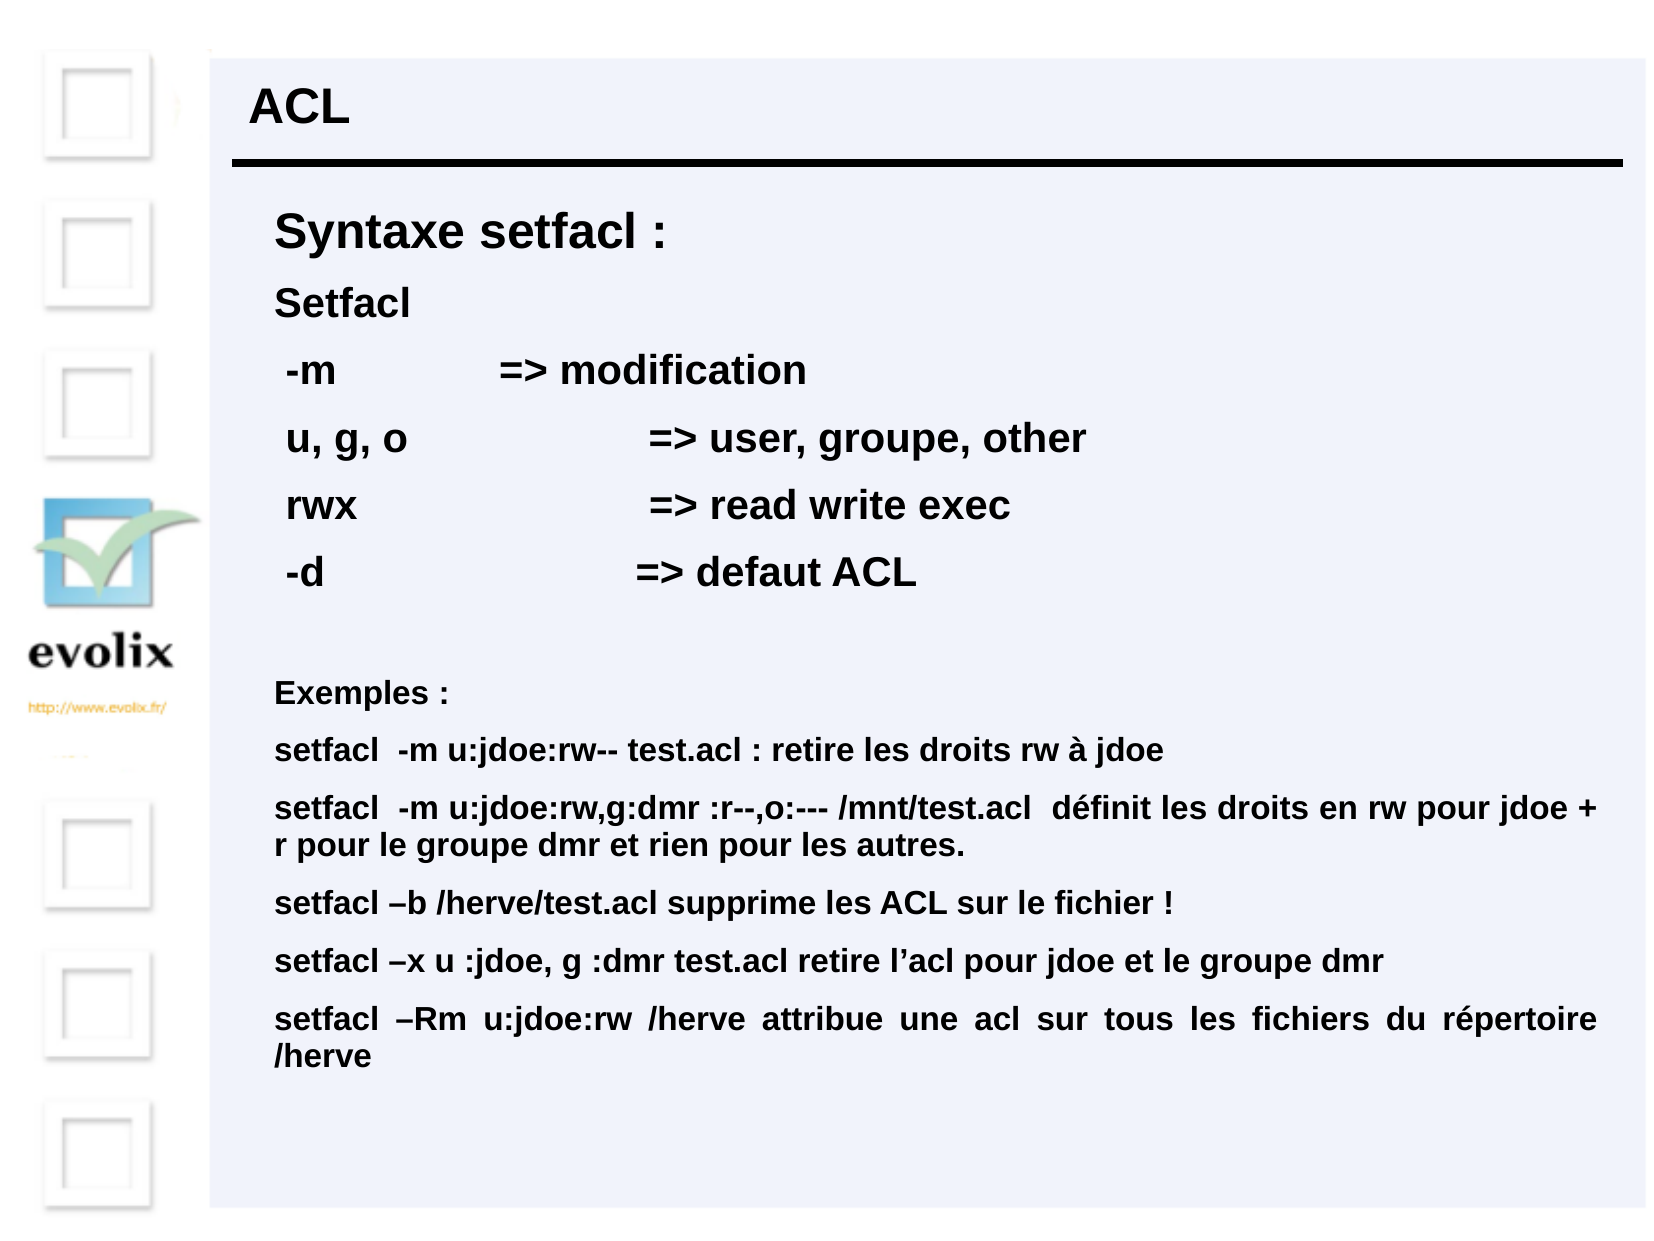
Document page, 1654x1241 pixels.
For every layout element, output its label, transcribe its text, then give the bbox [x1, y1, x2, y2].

text_box ACL [233, 71, 367, 142]
text_box Syntaxe setfacl : Setfacl -m => modification u, g, o => user, groupe, other rwx => read write exec -d => defaut ACL Exemples : setfacl -m u:jdoe:rw-- test.acl : retire les droits rw à jdoe setfacl -m u:jdoe:rw,g:dmr :r--,o:--- /mnt/test.acl définit les droits en rw pour jdoe + r pour le groupe dmr et rien pour les autres. setfacl –b /herve/test.acl supprime les ACL sur le fichier ! setfacl –x u :jdoe, g :dmr test.acl retire l’acl pour jdoe et le groupe dmr setfacl –Rm u:jdoe:rw /herve attribue une acl sur tous les fichiers du répertoire /herve [259, 196, 1615, 1082]
picture [0, 49, 1654, 1218]
